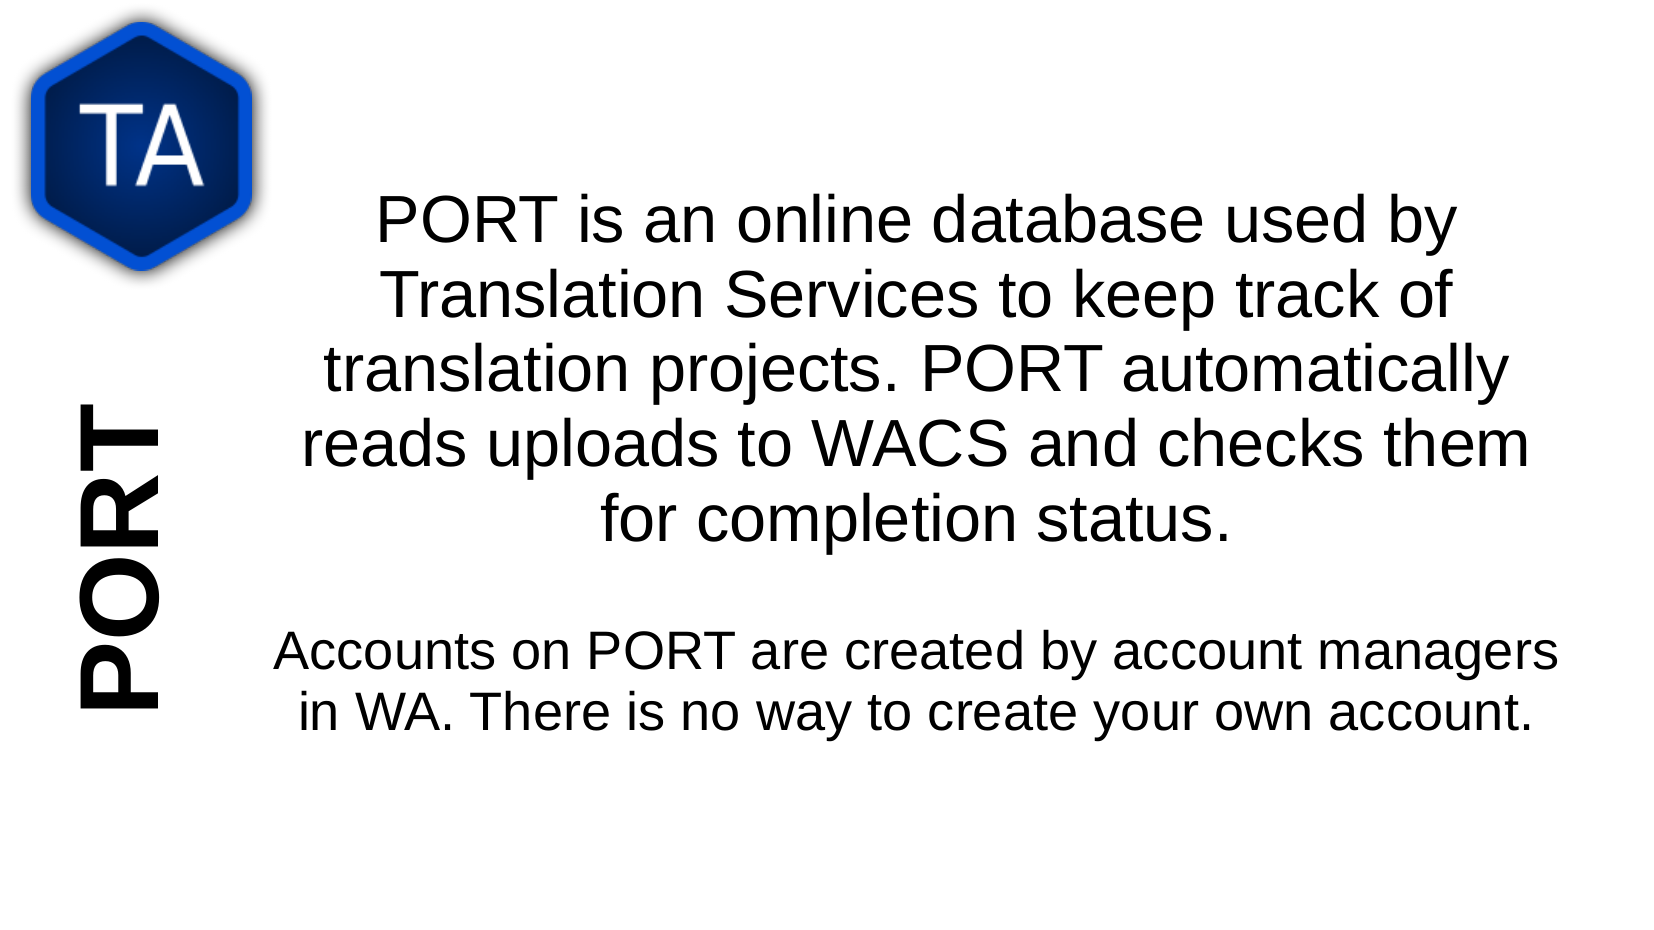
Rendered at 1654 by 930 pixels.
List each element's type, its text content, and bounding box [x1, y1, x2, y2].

subtitle PORT is an online database used by Translation Services to keep track of translation projects. PORT automatically reads uploads to WACS and checks them for completion status. Accounts on PORT are created by account managers in WA. There is no way to create your own account. [263, 34, 1571, 890]
picture [31, 22, 252, 271]
title PORT [42, 387, 198, 734]
